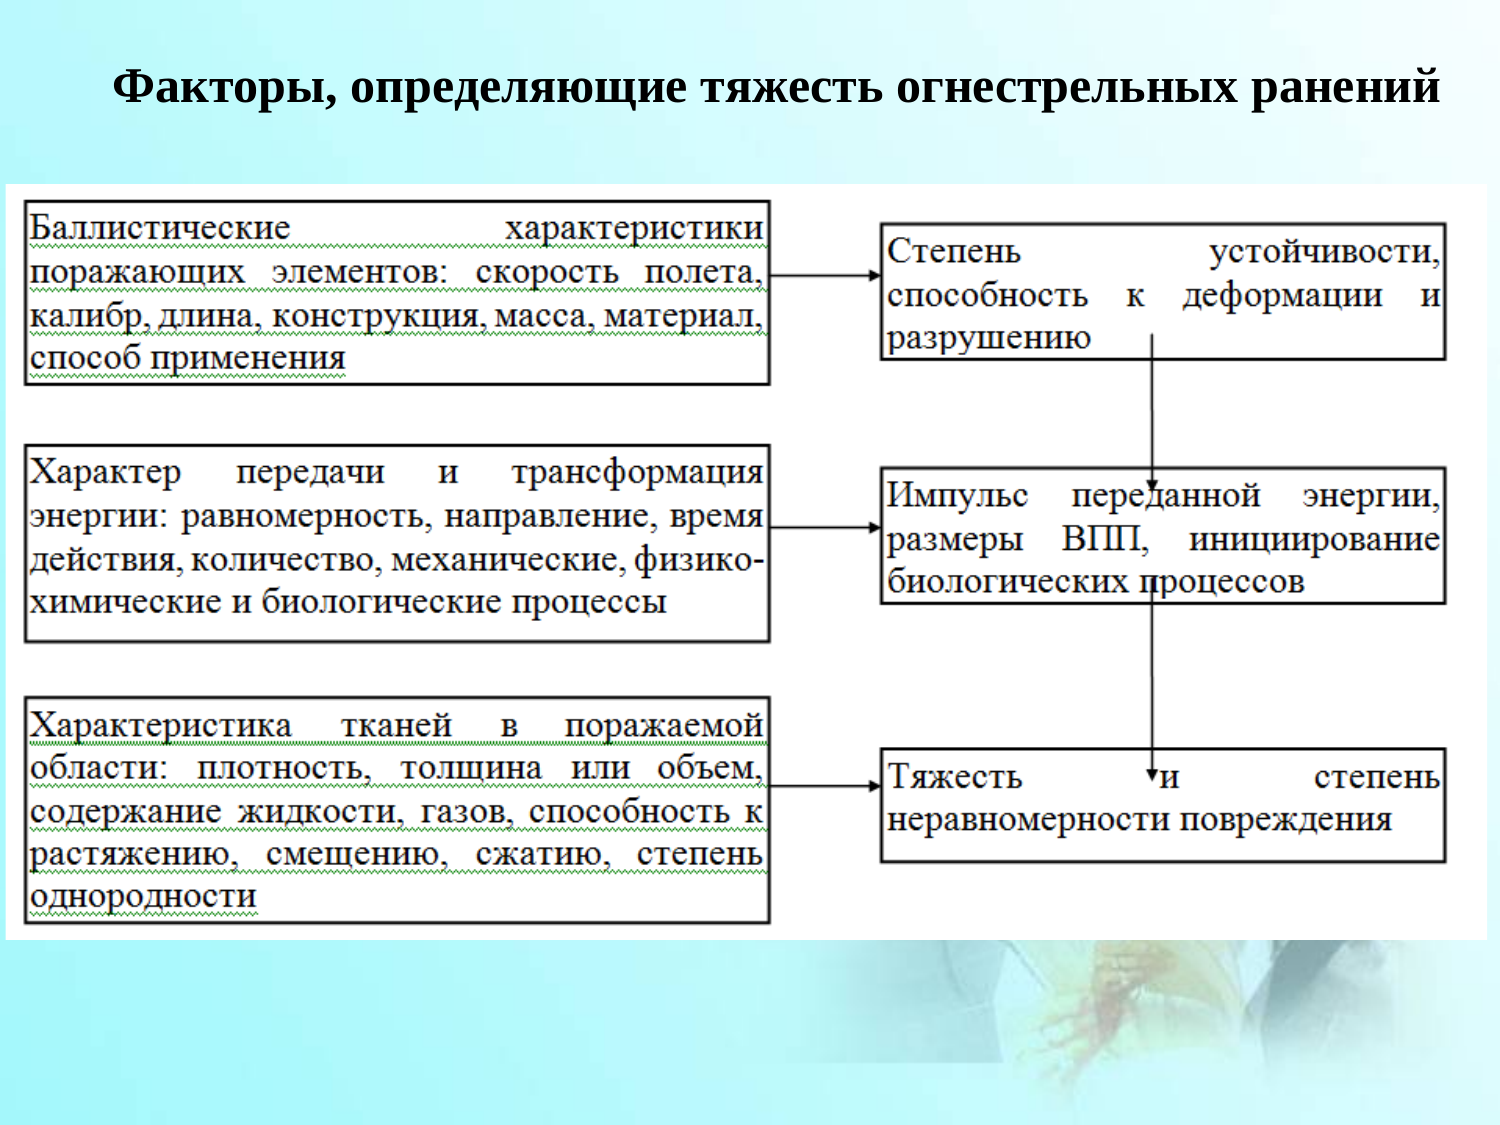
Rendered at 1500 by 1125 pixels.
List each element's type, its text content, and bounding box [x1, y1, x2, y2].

list Факторы, определяющие тяжесть огнестрельных ранений [41, 45, 1467, 161]
picture [5, 184, 1488, 940]
